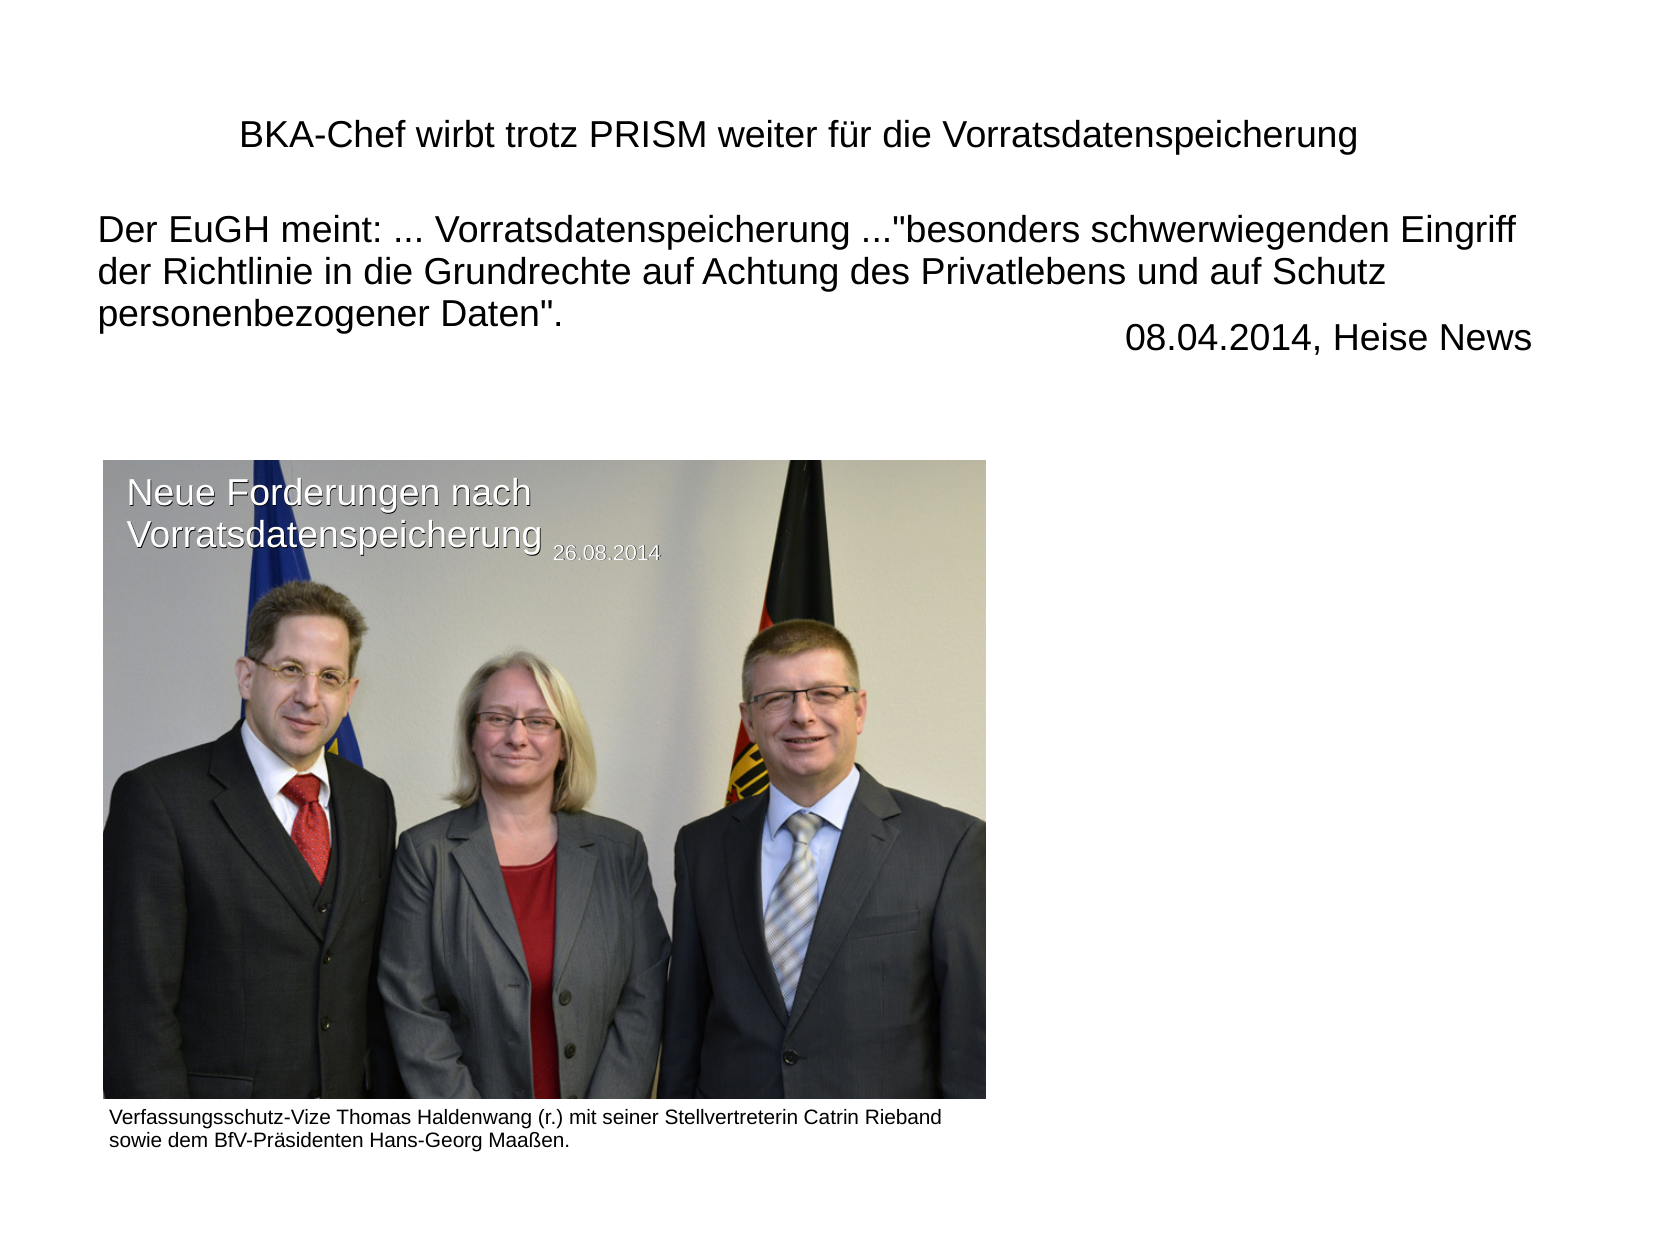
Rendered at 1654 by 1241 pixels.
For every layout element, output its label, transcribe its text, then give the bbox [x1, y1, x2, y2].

text_box Der EuGH meint: ... Vorratsdatenspeicherung ..."besonders schwerwiegenden Eingriff der Richtlinie in die Grundrechte auf Achtung des Privatlebens und auf Schutz personenbezogener Daten". [82, 200, 1560, 342]
picture [103, 460, 986, 1099]
text_box Verfassungsschutz-Vize Thomas Haldenwang (r.) mit seiner Stellvertreterin Catrin Rieband sowie dem BfV-Präsidenten Hans-Georg Maaßen. [94, 1098, 1010, 1182]
text_box BKA-Chef wirbt trotz PRISM weiter für die Vorratsdatenspeicherung [224, 106, 1372, 164]
text_box Neue Forderungen nach Vorratsdatenspeicherung 26.08.2014 [111, 464, 715, 573]
text_box 08.04.2014, Heise News [1110, 309, 1654, 367]
